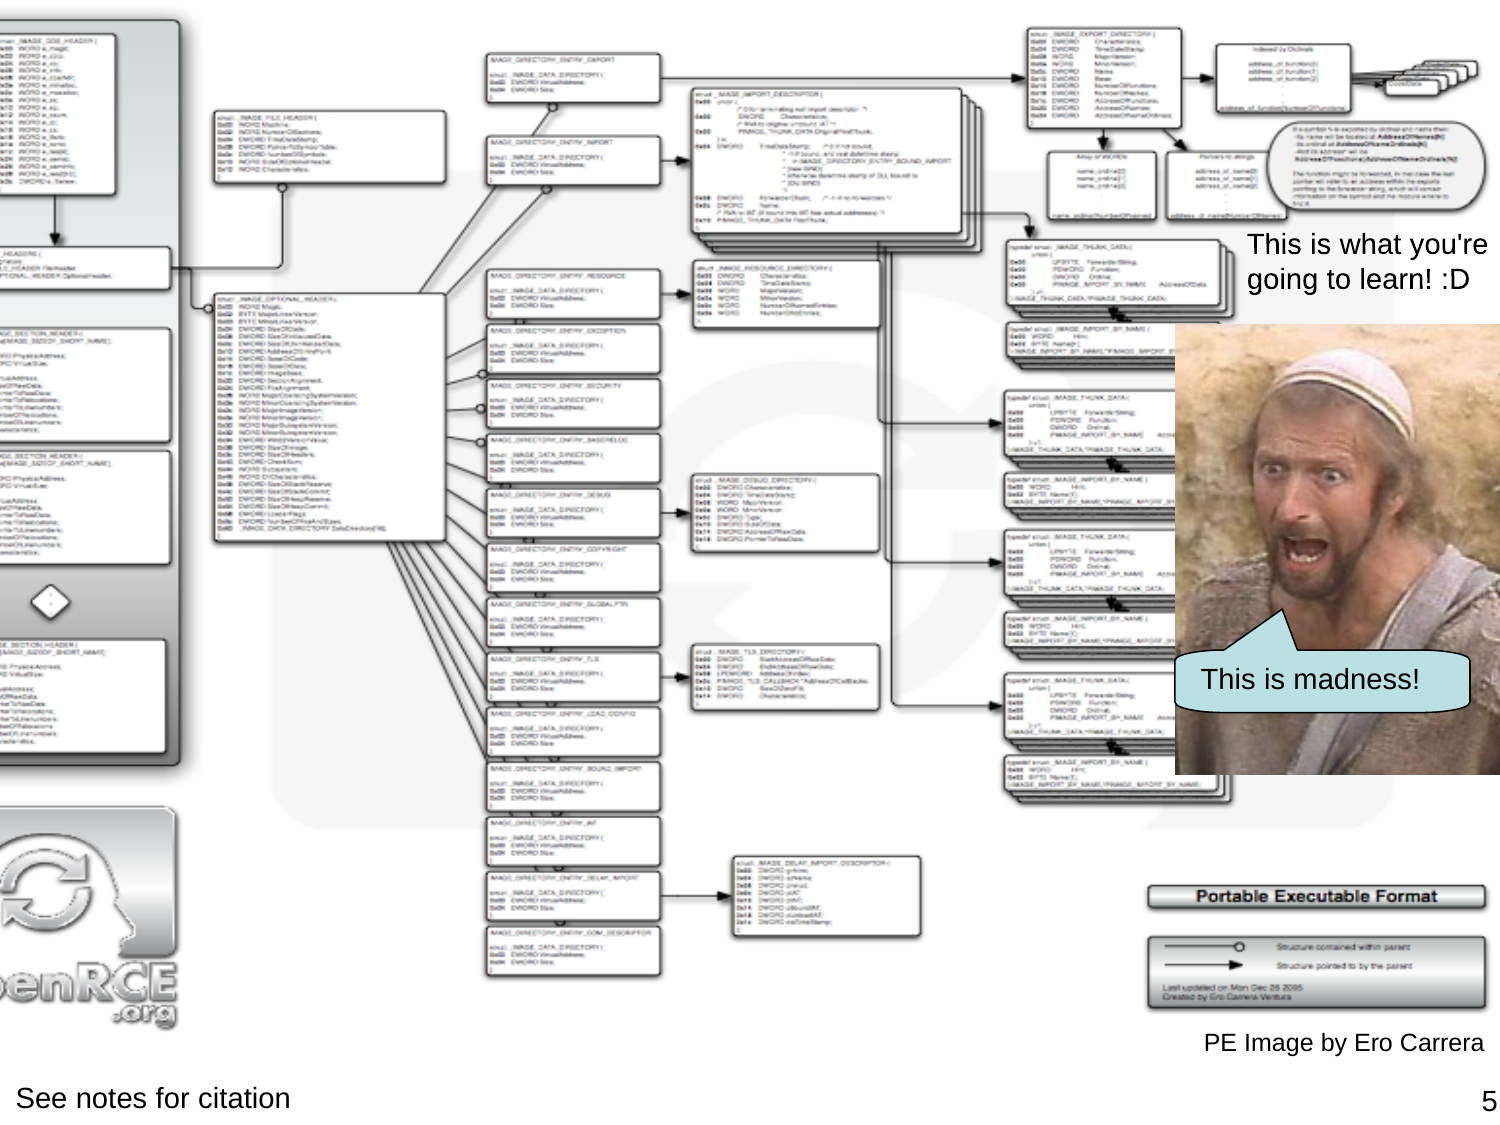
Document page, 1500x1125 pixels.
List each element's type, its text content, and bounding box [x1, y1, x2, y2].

text_box This is what you're going to learn! :D [1231, 217, 1500, 303]
text_box See notes for citation [0, 1072, 307, 1123]
text_box <number> [1200, 1074, 1500, 1125]
text_box [0, 0, 1500, 1051]
picture [1175, 324, 1500, 775]
text_box This is madness! [1174, 609, 1471, 713]
text_box PE Image by Ero Carrera [954, 1018, 1500, 1065]
